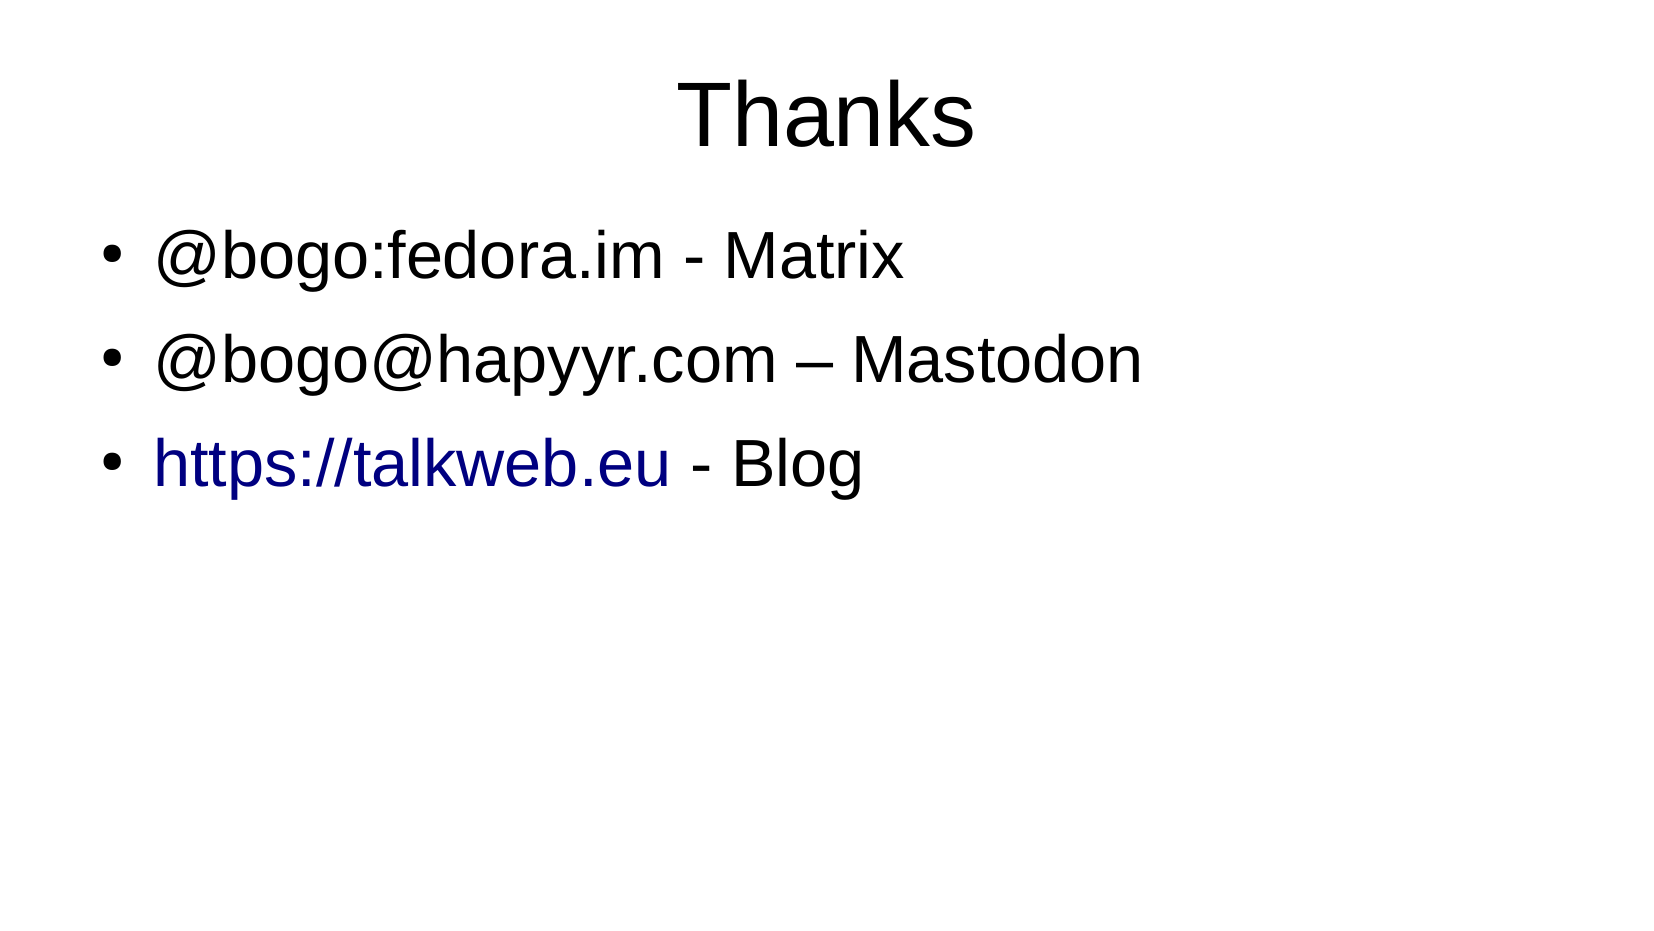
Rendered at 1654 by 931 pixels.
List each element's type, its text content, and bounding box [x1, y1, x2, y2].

list @bogo:fedora.im - Matrix @bogo@hapyyr.com – Mastodon https://talkweb.eu - Blog [82, 217, 1571, 562]
title Thanks [82, 37, 1571, 193]
